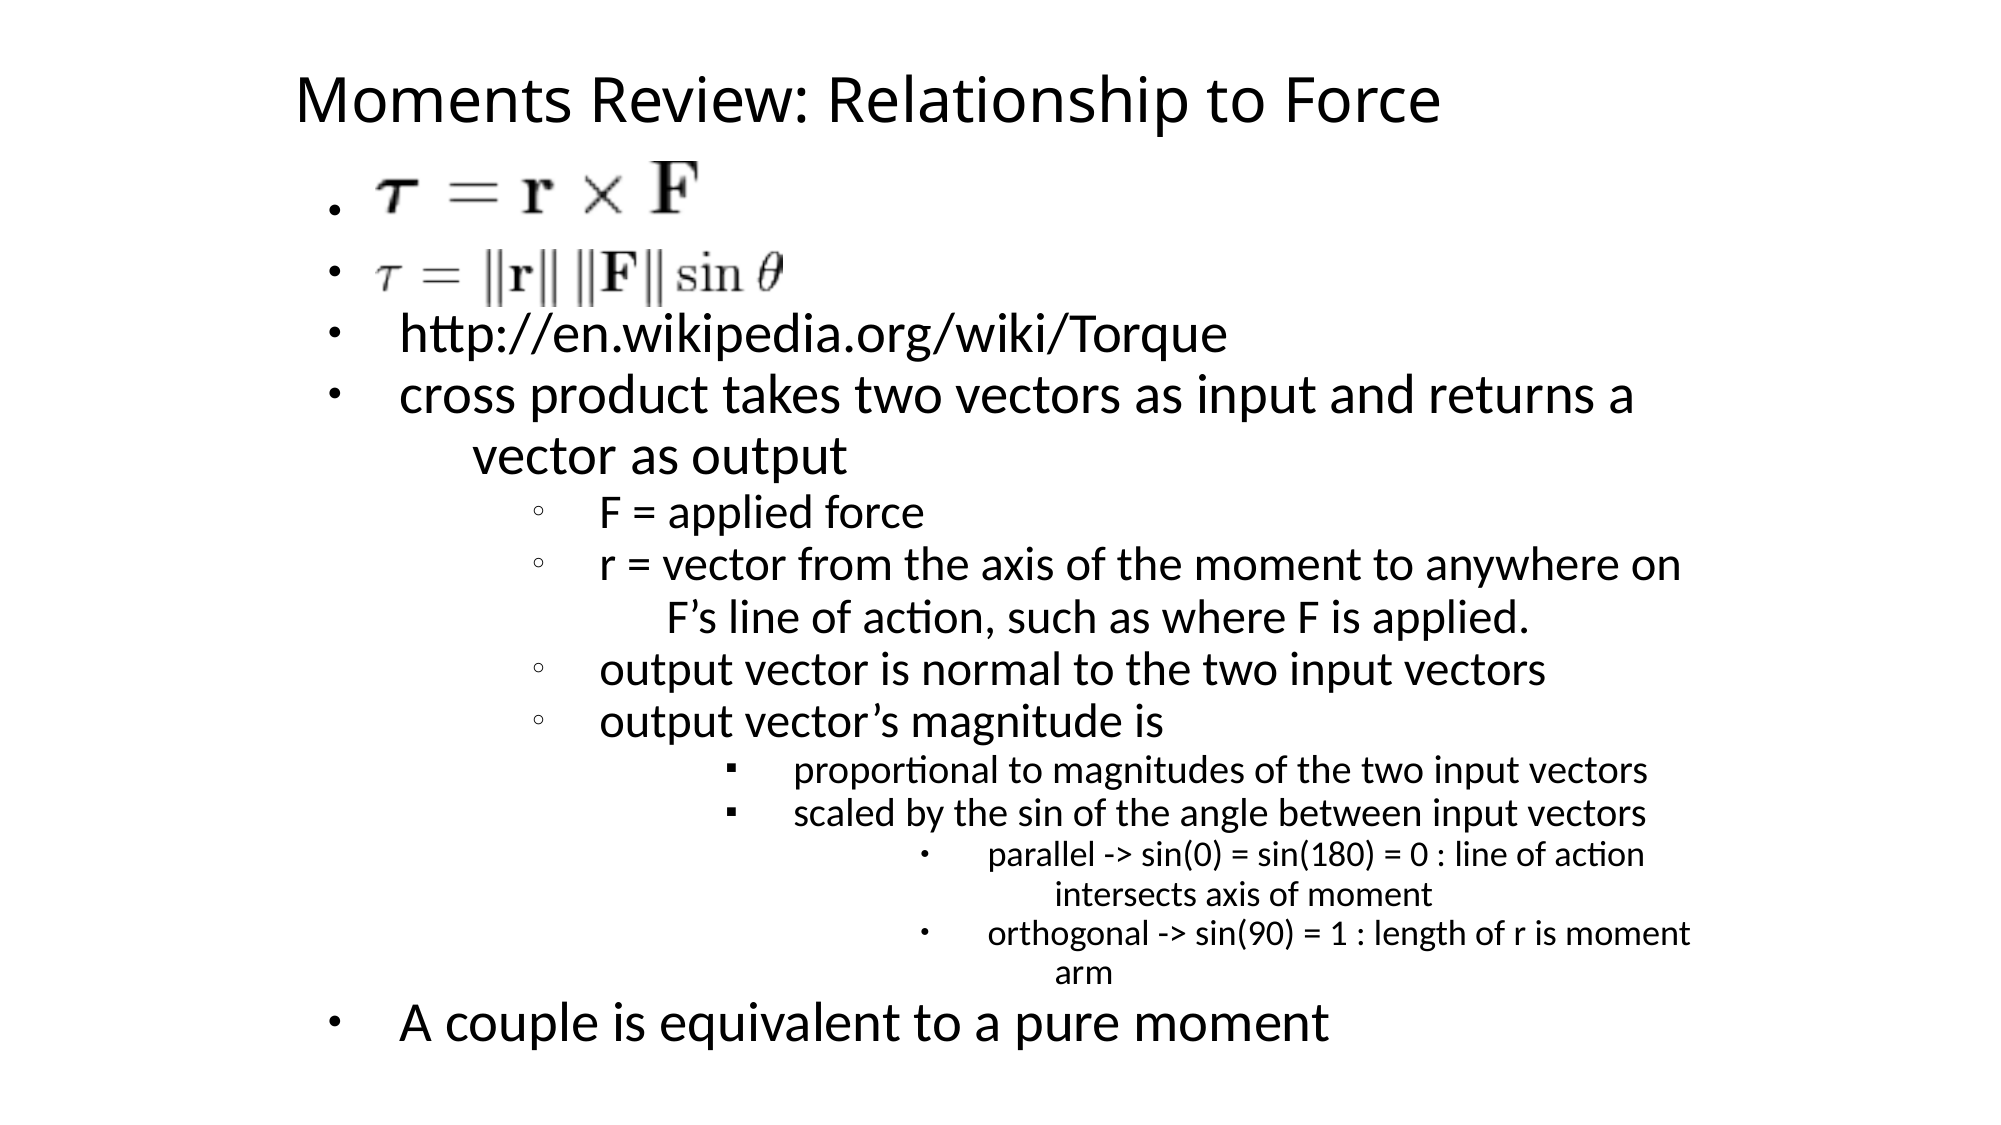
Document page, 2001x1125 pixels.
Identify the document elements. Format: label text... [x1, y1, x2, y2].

picture [375, 161, 703, 219]
picture [375, 249, 783, 307]
list http://en.wikipedia.org/wiki/Torque cross product takes two vectors as input and returns a vector as output F = applied force r = vector from the axis of the moment to anywhere on F’s line of action, such as where F is applied. output vector is normal to the two input vectors output vector’s magnitude is proportional to magnitudes of the two input vectors scaled by the sin of the angle between input vectors parallel -> sin(0) = sin(180) = 0 : line of action intersects axis of moment orthogonal -> sin(90) = 1 : length of r is moment arm A couple is equivalent to a pure moment [263, 166, 1714, 1072]
title Moments Review: Relationship to Force [279, 53, 1630, 137]
